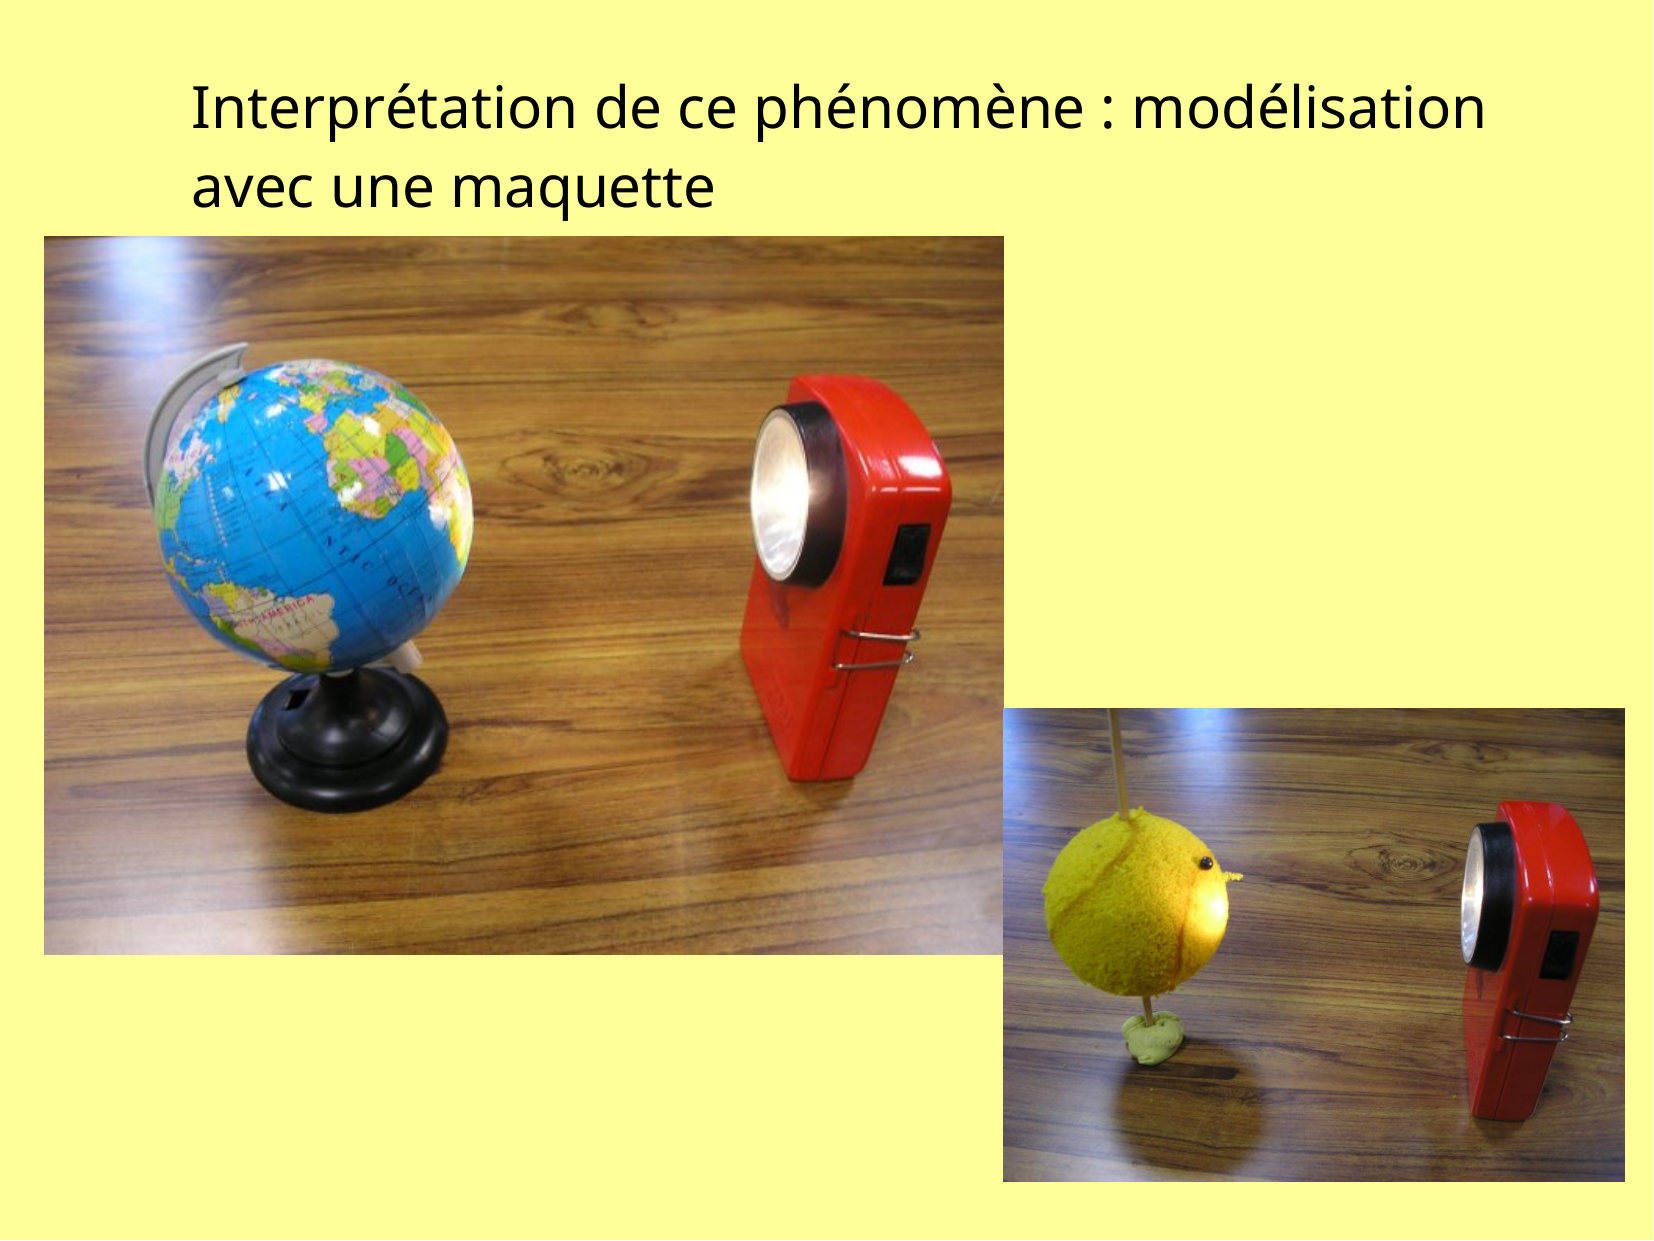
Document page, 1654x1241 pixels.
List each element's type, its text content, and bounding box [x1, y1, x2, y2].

text_box Interprétation de ce phénomène : modélisation avec une maquette [177, 59, 1565, 210]
picture [44, 236, 1625, 1182]
